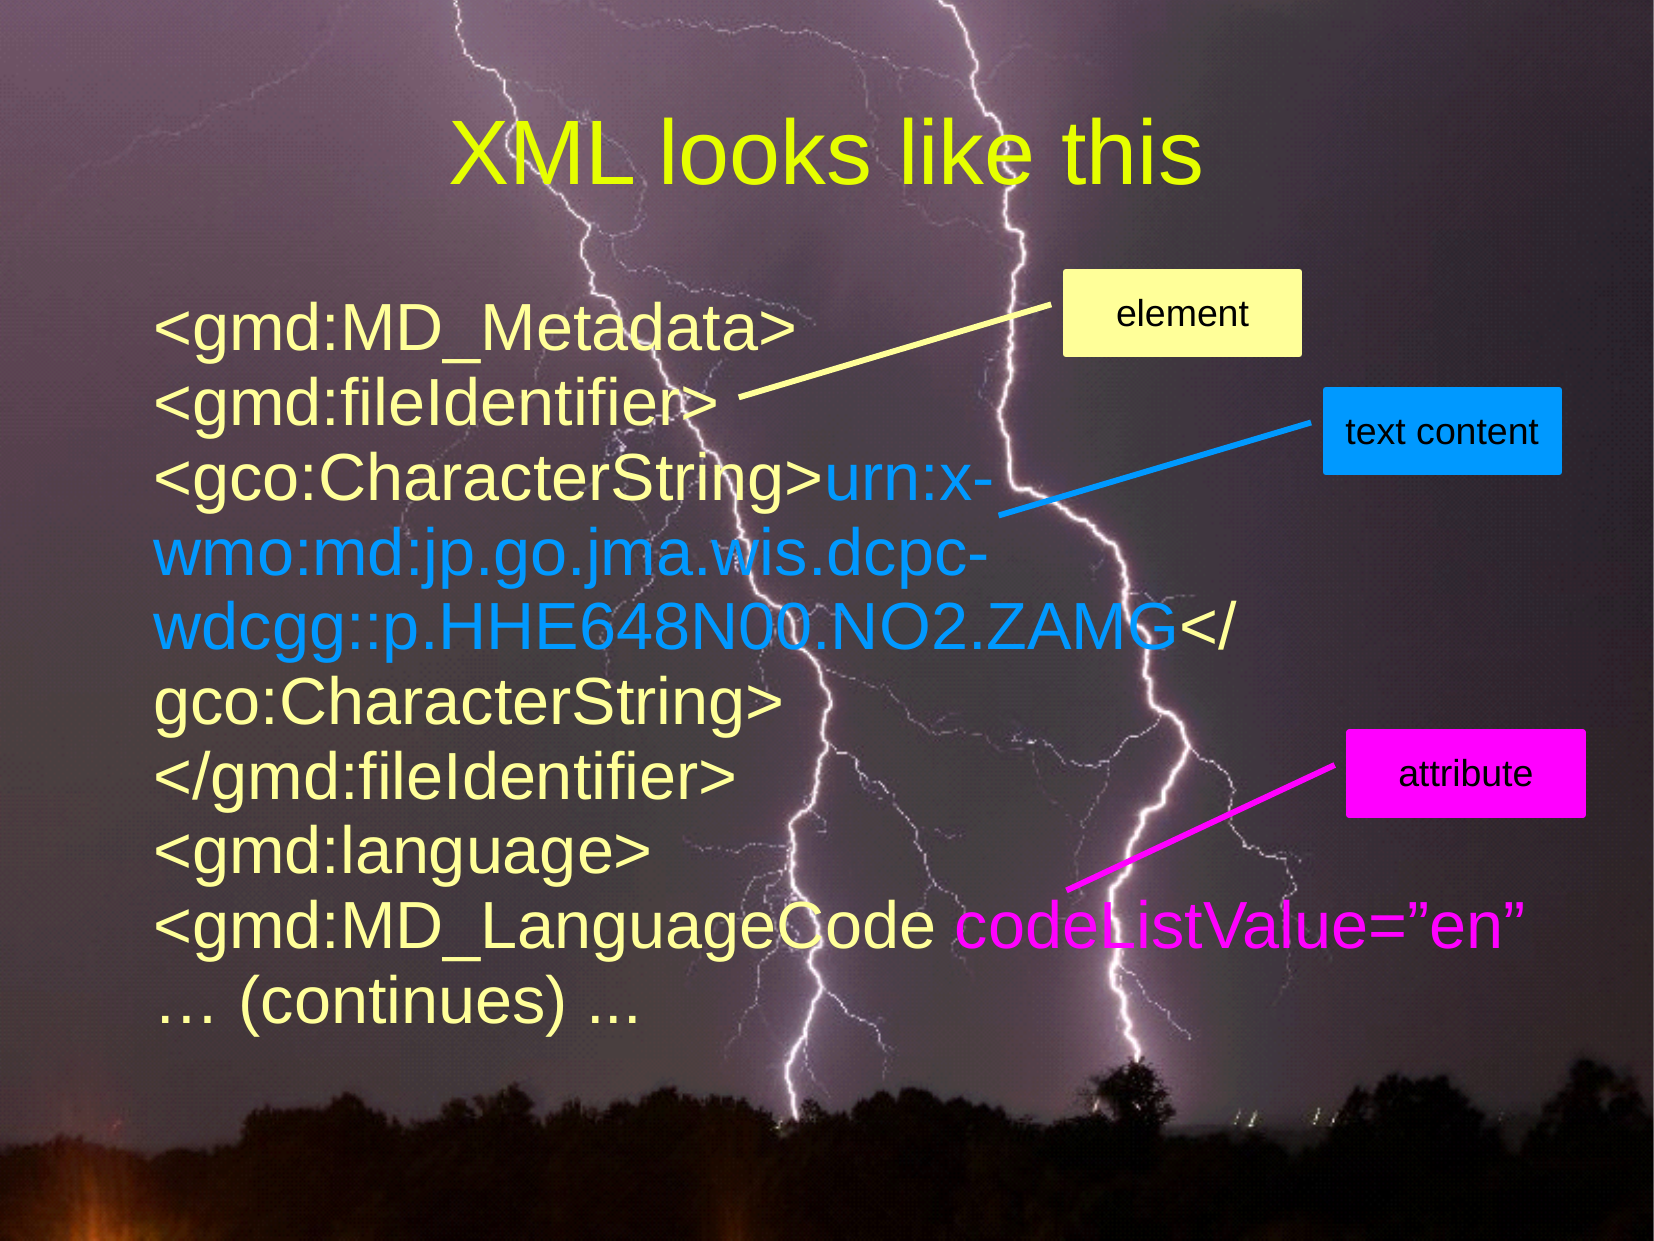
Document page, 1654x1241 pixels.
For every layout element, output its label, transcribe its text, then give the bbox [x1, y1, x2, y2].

text_box text content [1326, 390, 1559, 472]
title XML looks like this [82, 49, 1571, 257]
text_box element [1066, 272, 1299, 354]
picture [0, 0, 1654, 1241]
list <gmd:MD_Metadata> <gmd:fileIdentifier> <gco:CharacterString>urn:x-wmo:md:jp.go.jma.wis.dcpc-wdcgg::p.HHE648N00.NO2.ZAMG</gco:CharacterString> </gmd:fileIdentifier> <gmd:language> <gmd:MD_LanguageCode codeListValue=”en” … (continues) ... [82, 290, 1571, 1038]
text_box attribute [1349, 732, 1583, 815]
